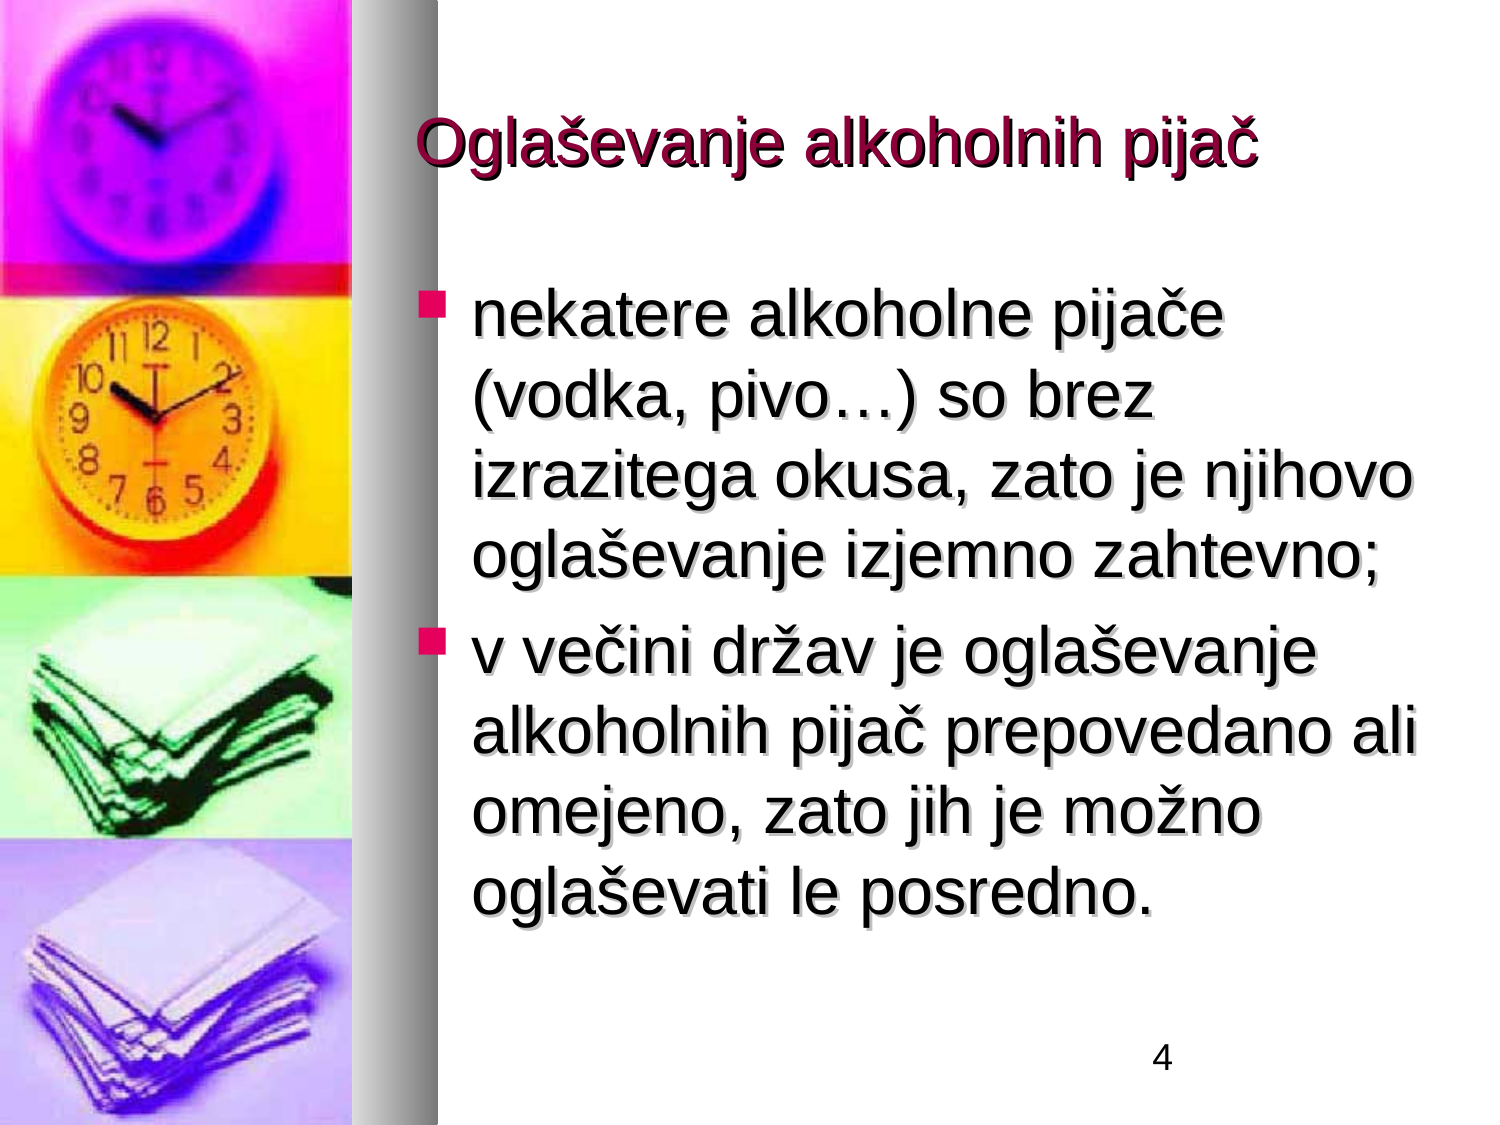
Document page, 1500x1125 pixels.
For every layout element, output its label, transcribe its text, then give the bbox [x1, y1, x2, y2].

picture [0, 0, 352, 1125]
title Oglaševanje alkoholnih pijač [399, 37, 1450, 238]
list nekatere alkoholne pijače (vodka, pivo…) so brez izrazitega okusa, zato je njihovo oglaševanje izjemno zahtevno; v večini držav je oglaševanje alkoholnih pijač prepovedano ali omejeno, zato jih je možno oglaševati le posredno. [399, 262, 1450, 1001]
